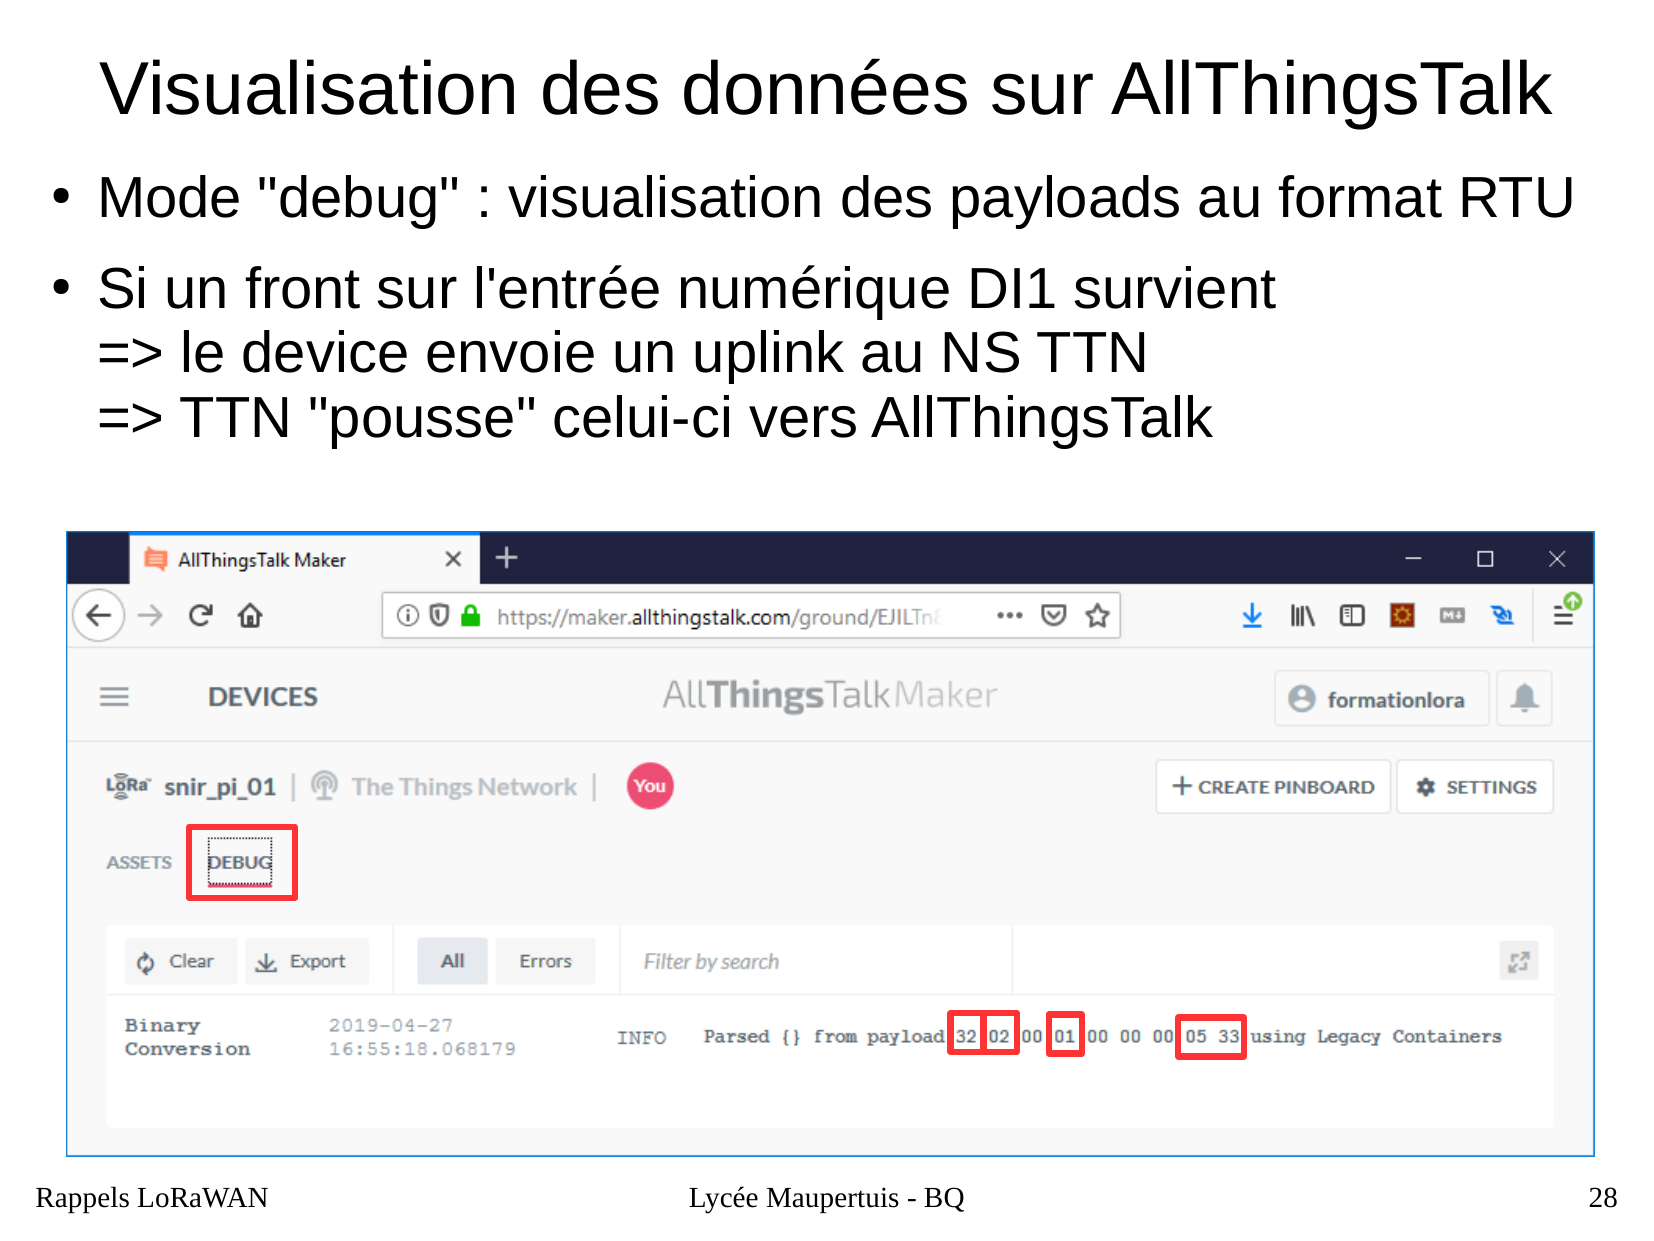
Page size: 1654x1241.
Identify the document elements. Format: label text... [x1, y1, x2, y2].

picture [66, 531, 1595, 1157]
title Visualisation des données sur AllThingsTalk [35, 35, 1619, 142]
list Mode "debug" : visualisation des payloads au format RTU Si un front sur l'entrée numérique DI1 survient => le device envoie un uplink au NS TTN => TTN "pousse" celui-ci vers AllThingsTalk [35, 165, 1619, 473]
